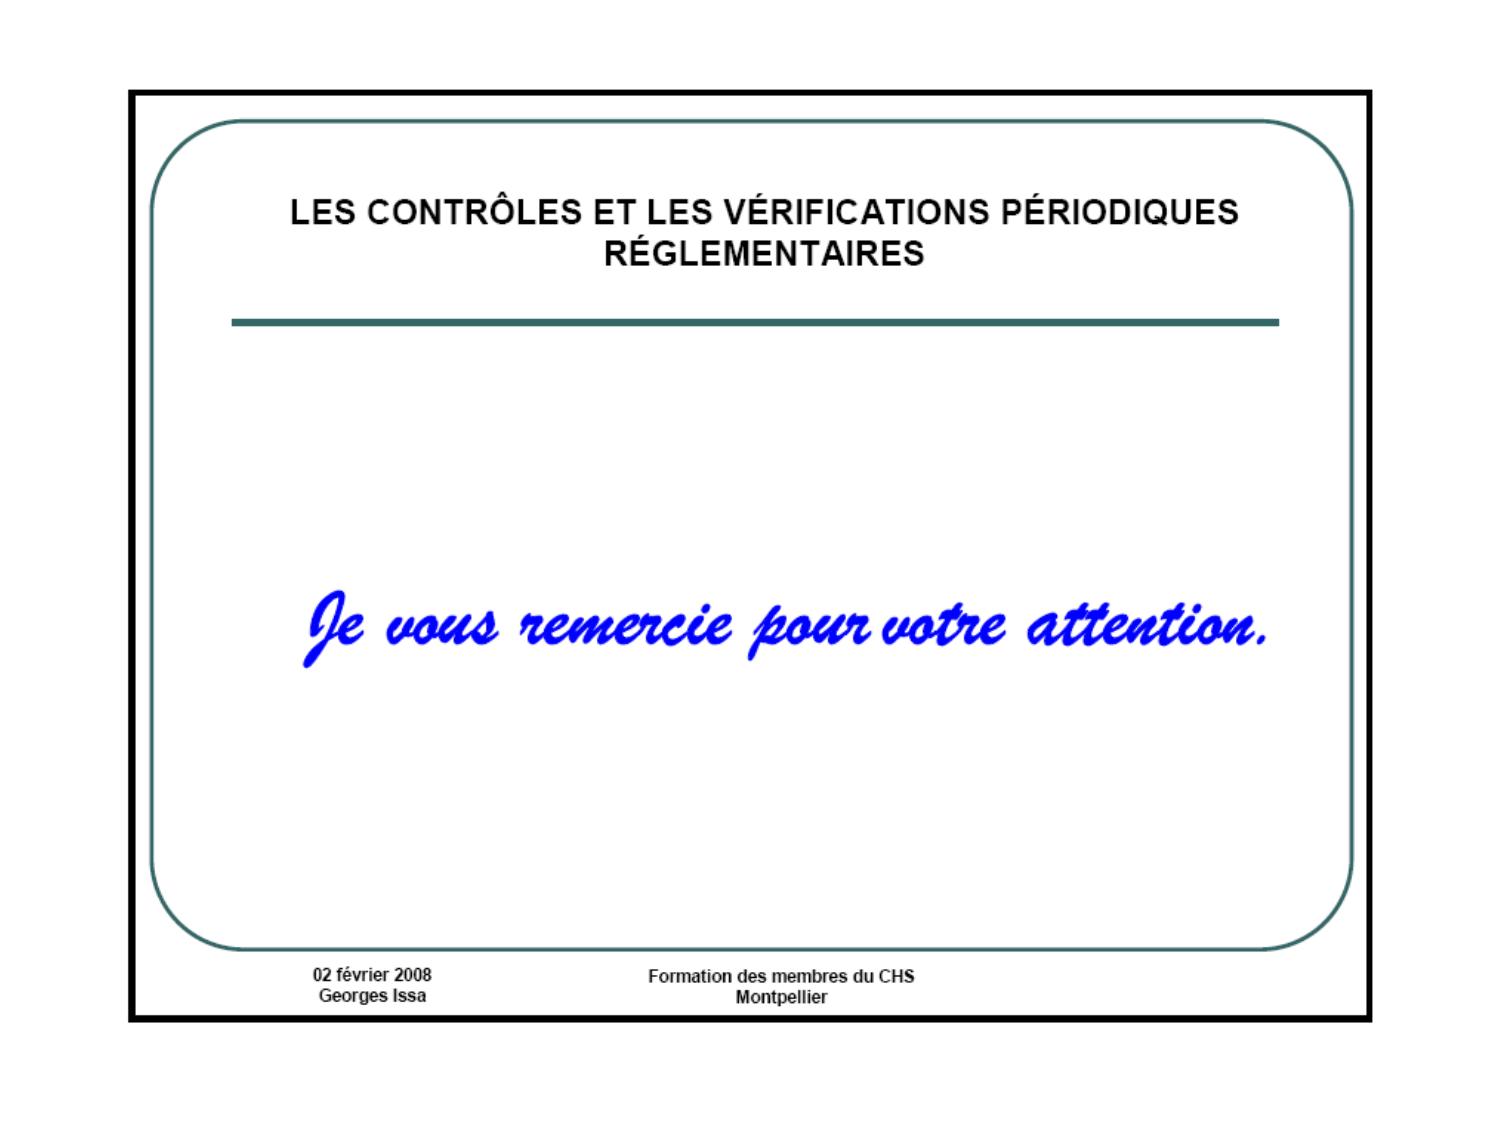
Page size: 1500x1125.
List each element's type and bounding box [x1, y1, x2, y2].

picture [121, 84, 1379, 1041]
